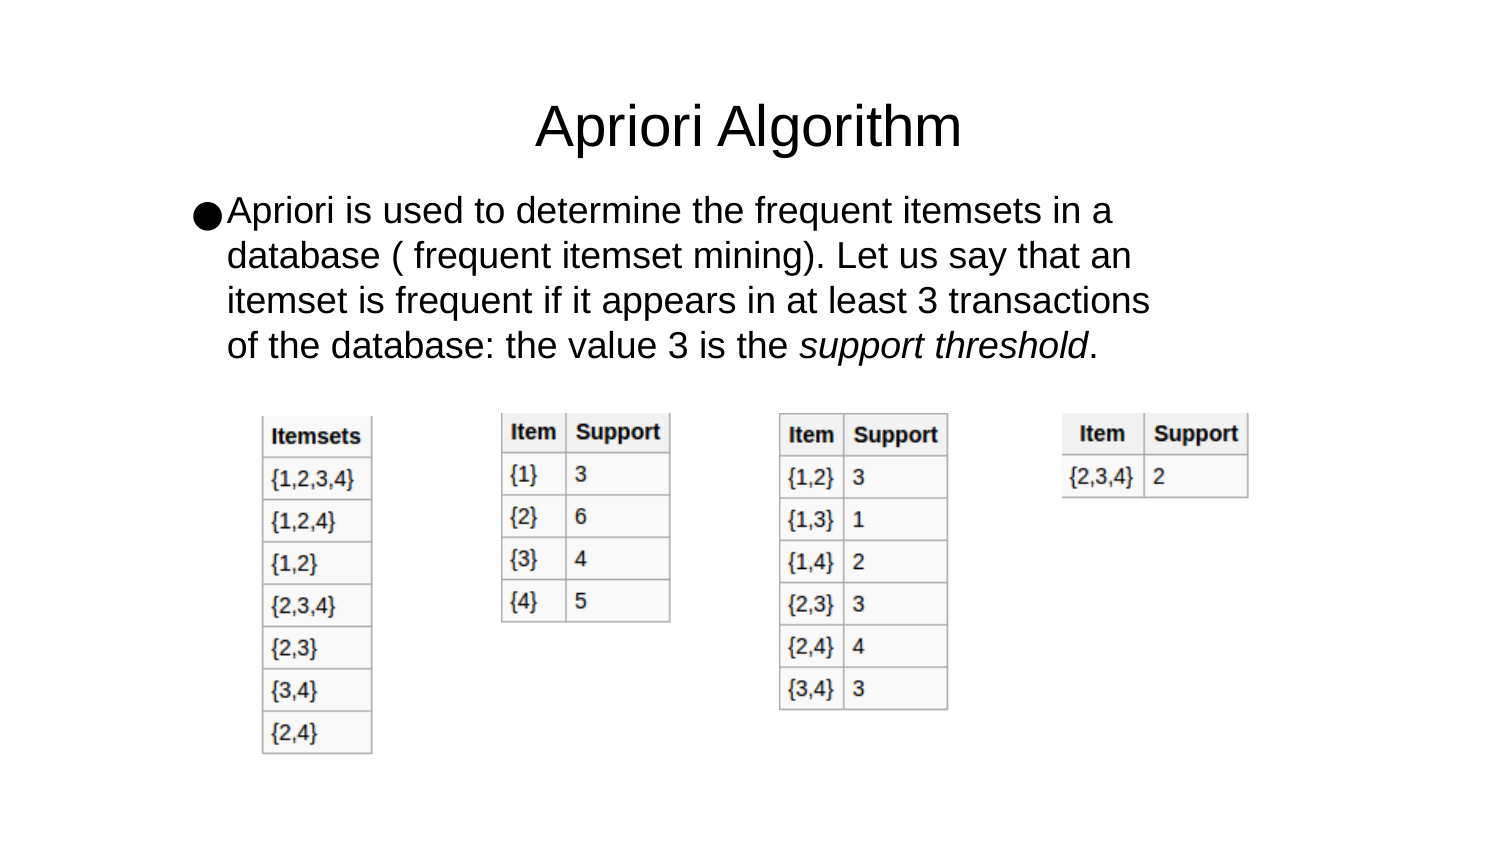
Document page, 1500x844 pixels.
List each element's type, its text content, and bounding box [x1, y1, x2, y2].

picture [501, 413, 674, 626]
picture [779, 413, 950, 712]
text_box Apriori is used to determine the frequent itemsets in a database ( frequent itemset mining). Let us say that an itemset is frequent if it appears in at least 3 transactions of the database: the value 3 is the support threshold. [105, 171, 1203, 317]
picture [259, 416, 376, 756]
text_box Apriori Algorithm [51, 72, 1449, 167]
picture [1062, 413, 1252, 500]
